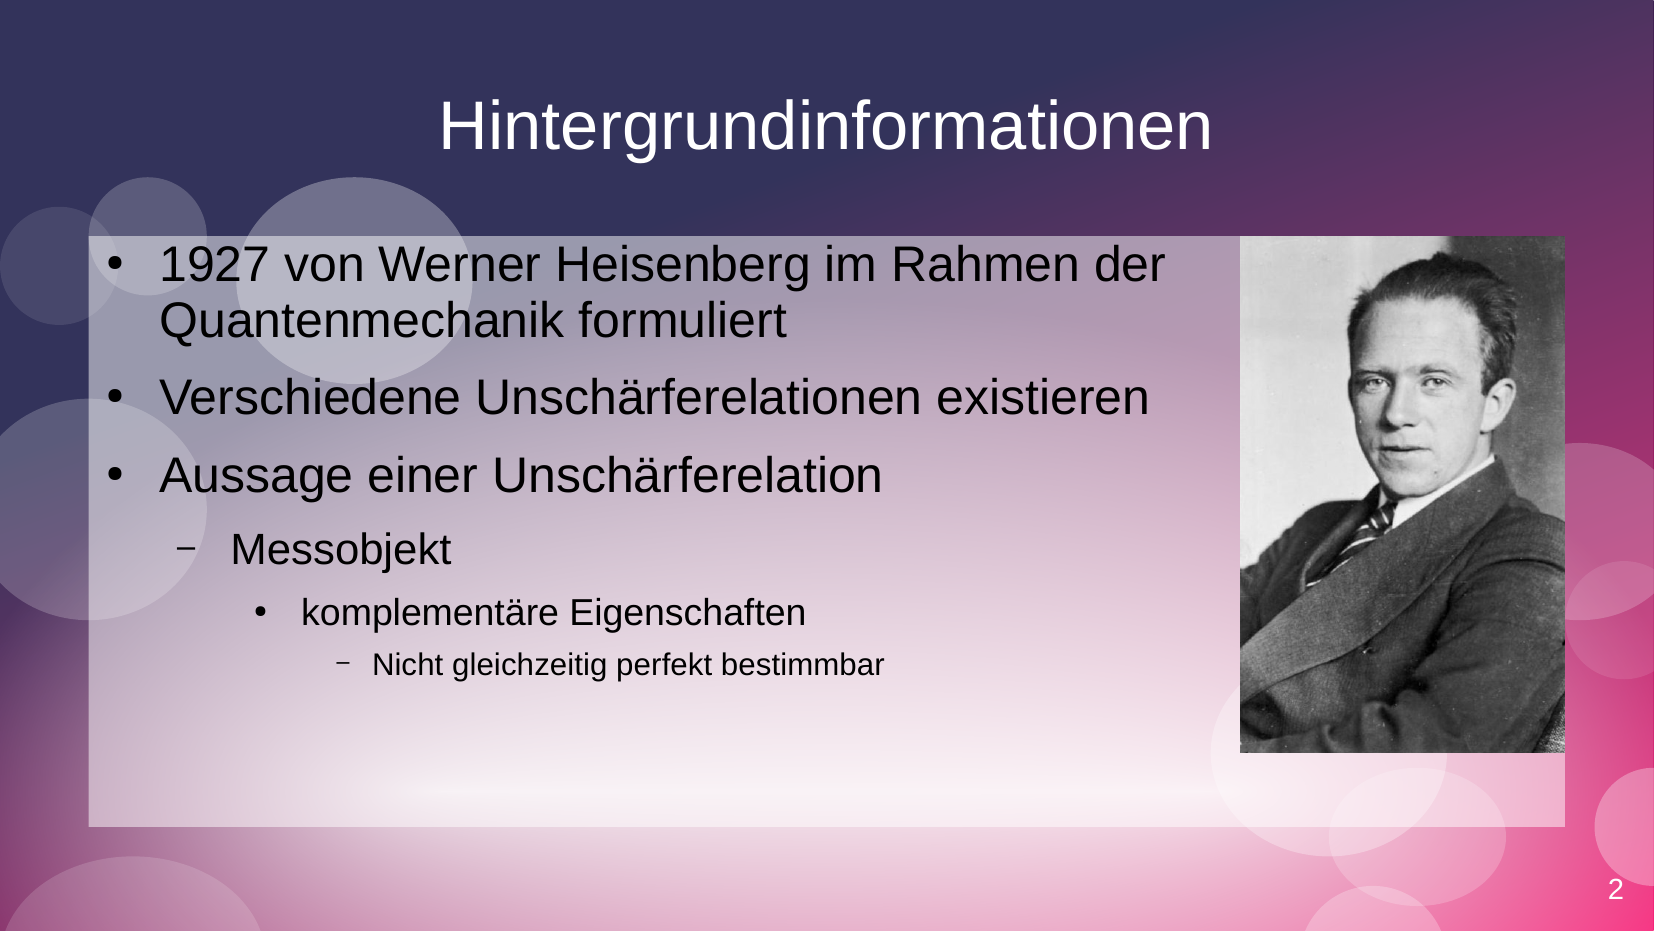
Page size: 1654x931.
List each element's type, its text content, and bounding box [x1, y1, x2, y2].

picture [1240, 236, 1565, 753]
list 1927 von Werner Heisenberg im Rahmen der Quantenmechanik formuliert Verschiedene Unschärferelationen existieren Aussage einer Unschärferelation Messobjekt komplementäre Eigenschaften Nicht gleichzeitig perfekt bestimmbar [88, 236, 1565, 827]
title Hintergrundinformationen [88, 44, 1565, 207]
